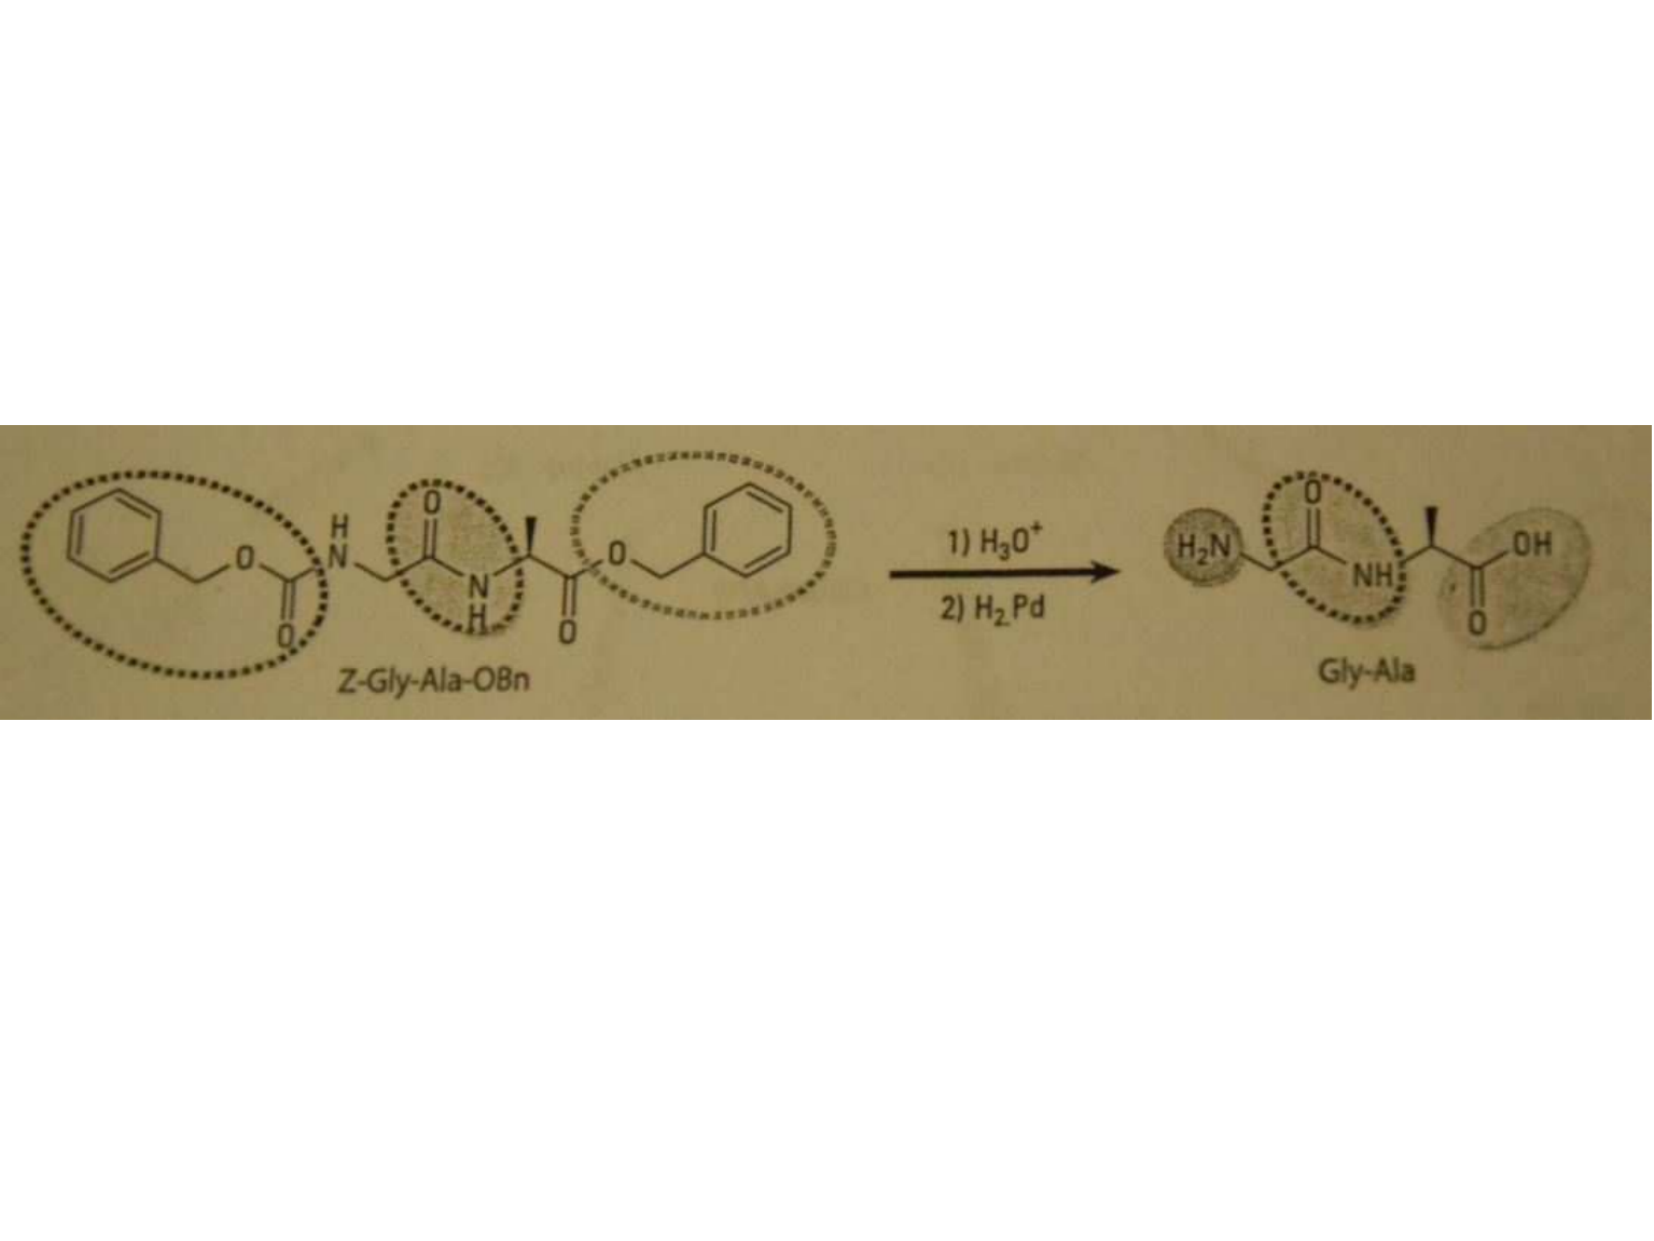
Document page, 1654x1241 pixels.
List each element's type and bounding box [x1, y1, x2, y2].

picture [0, 424, 1654, 721]
